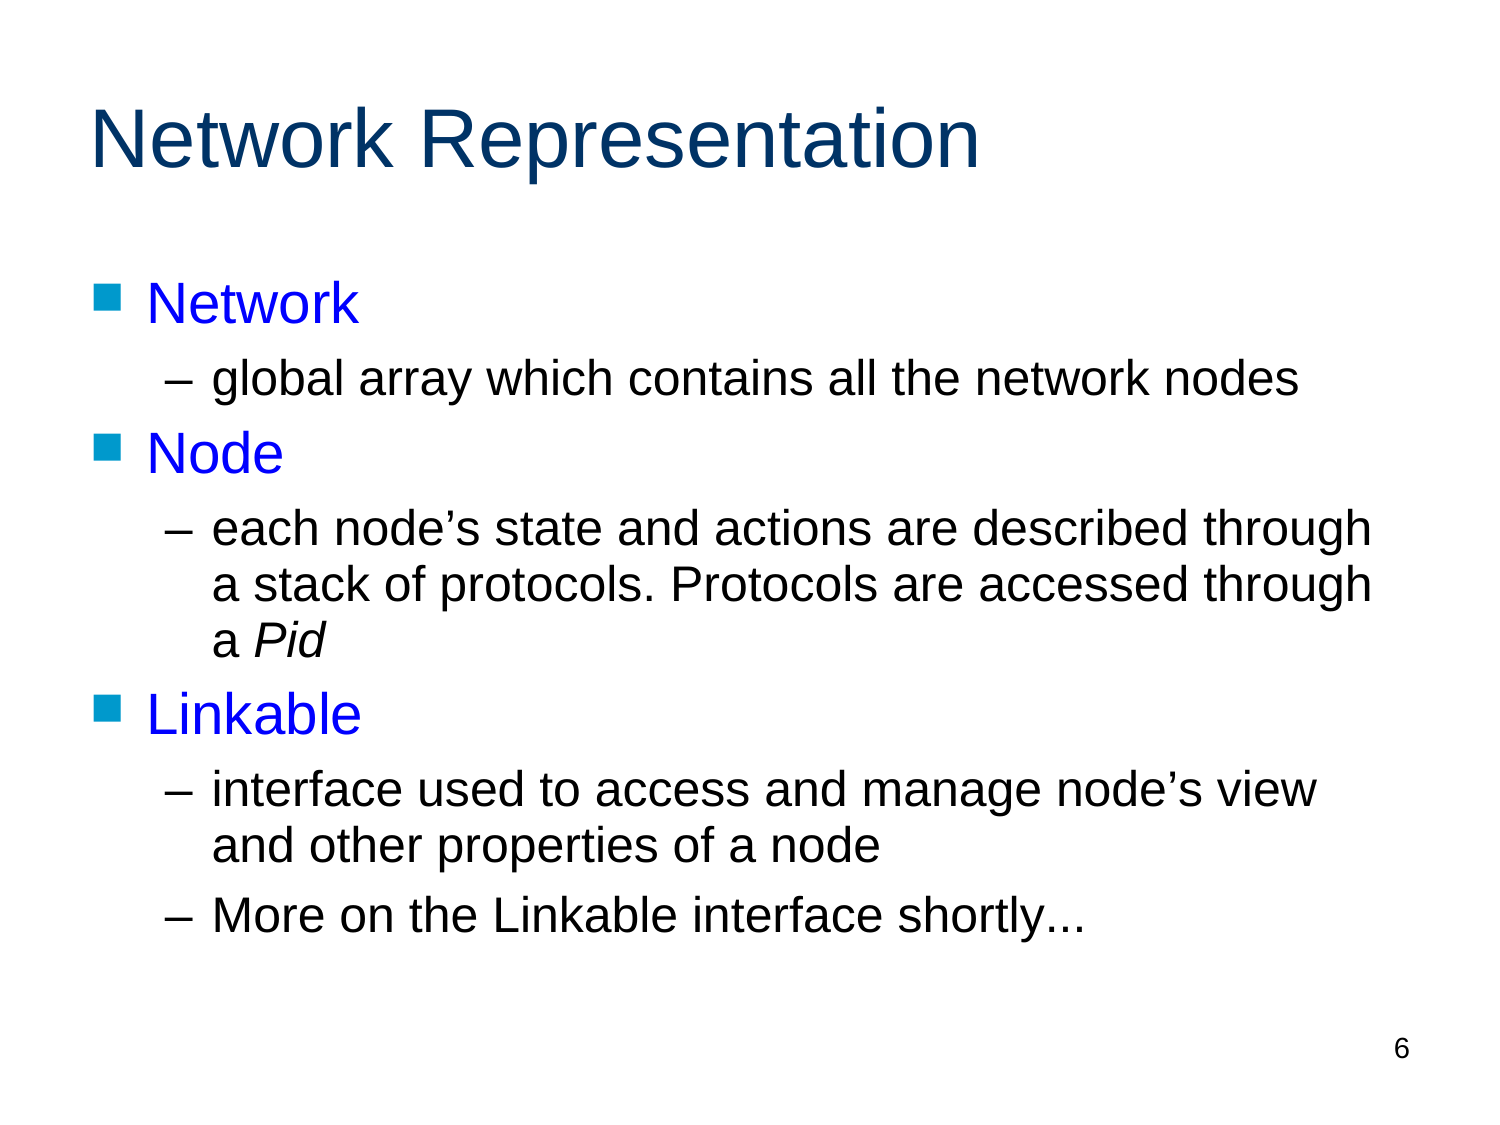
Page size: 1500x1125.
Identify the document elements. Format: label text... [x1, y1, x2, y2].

title Network Representation [75, 44, 1425, 233]
list Network global array which contains all the network nodes Node each node’s state and actions are described through a stack of protocols. Protocols are accessed through a Pid Linkable interface used to access and manage node’s view and other properties of a node More on the Linkable interface shortly... [75, 263, 1425, 1013]
